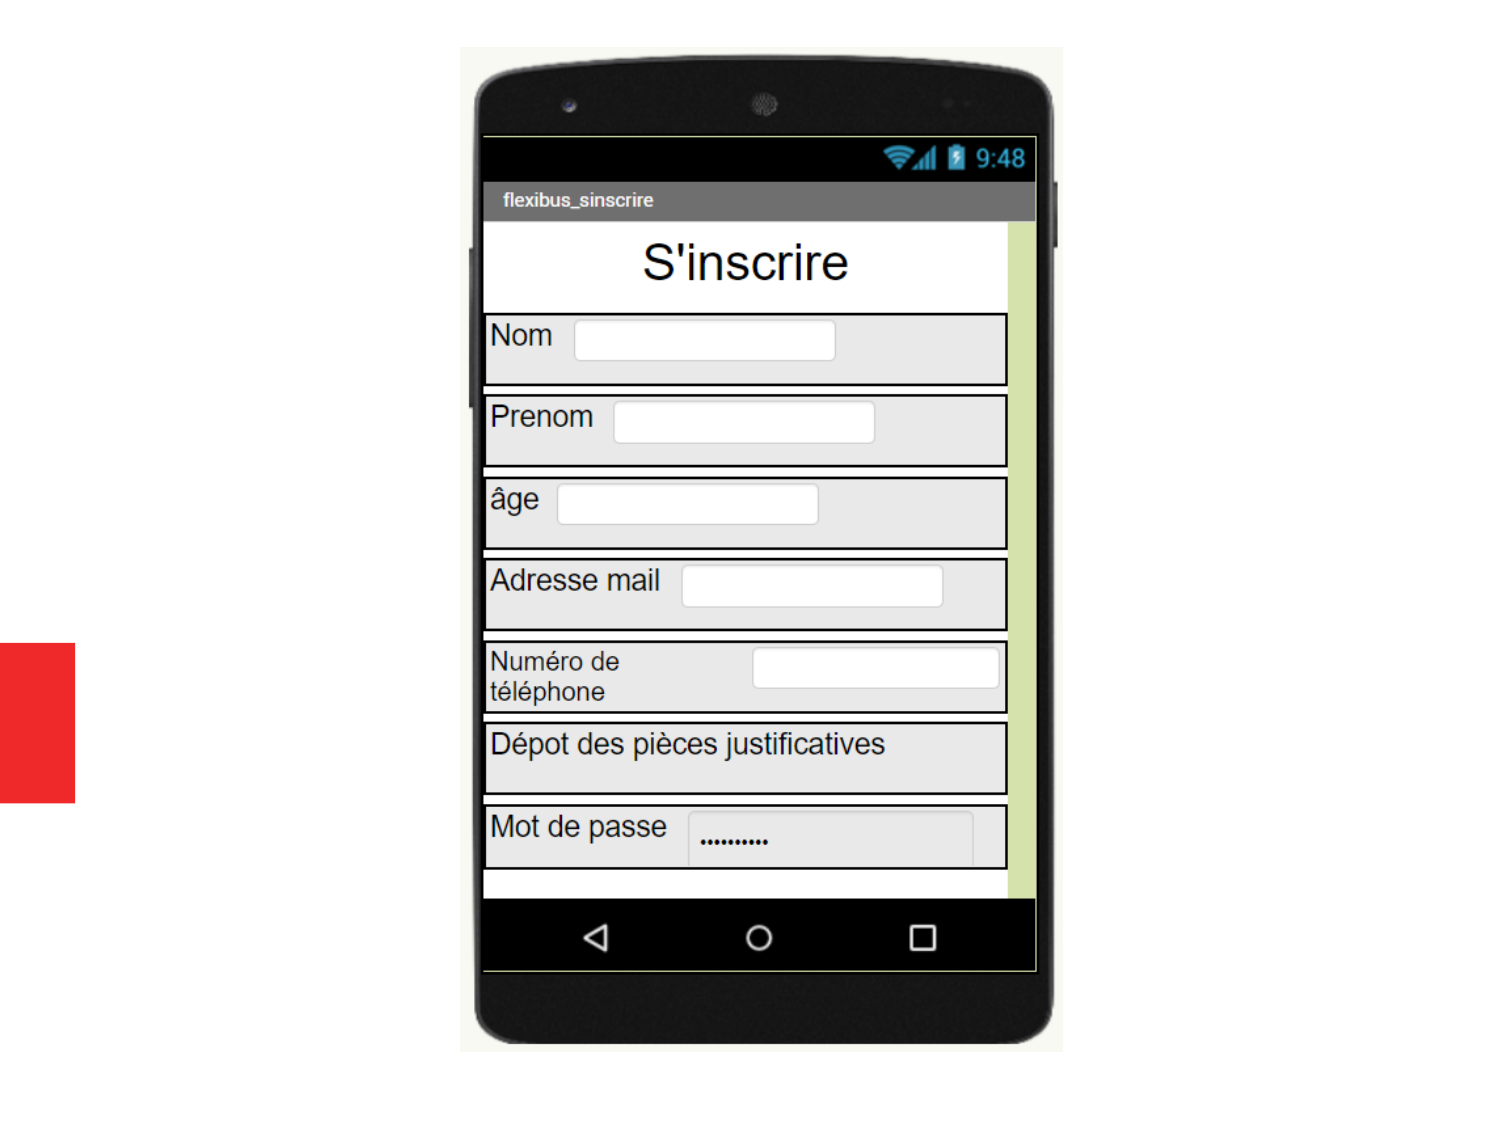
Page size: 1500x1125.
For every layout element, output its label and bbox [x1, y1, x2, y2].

picture [460, 47, 1063, 1052]
